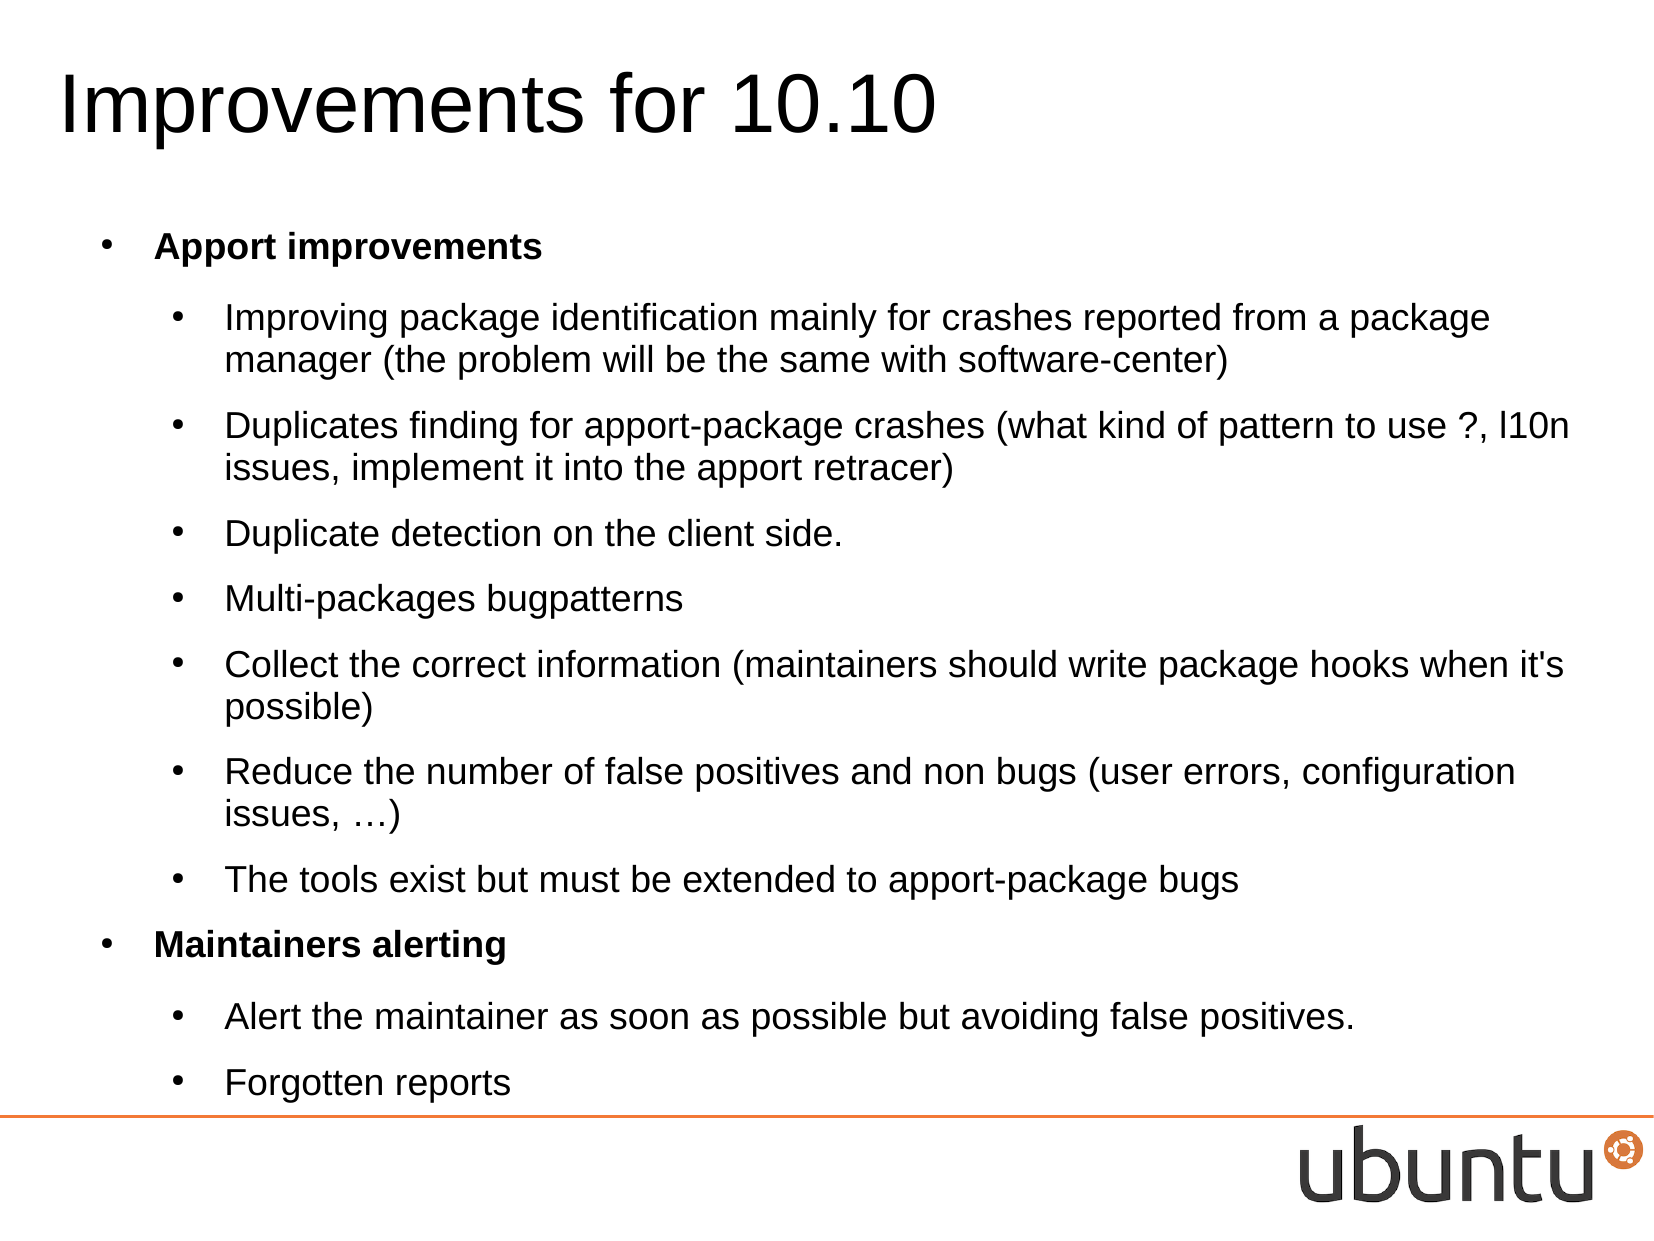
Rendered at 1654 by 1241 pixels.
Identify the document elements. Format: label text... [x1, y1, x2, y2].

list Apport improvements Improving package identification mainly for crashes reported from a package manager (the problem will be the same with software-center) Duplicates finding for apport-package crashes (what kind of pattern to use ?, l10n issues, implement it into the apport retracer) Duplicate detection on the client side. Multi-packages bugpatterns Collect the correct information (maintainers should write package hooks when it's possible) Reduce the number of false positives and non bugs (user errors, configuration issues, …) The tools exist but must be extended to apport-package bugs Maintainers alerting Alert the maintainer as soon as possible but avoiding false positives. Forgotten reports [82, 225, 1571, 1123]
title Improvements for 10.10 [59, 36, 1595, 171]
picture [1293, 1118, 1648, 1211]
